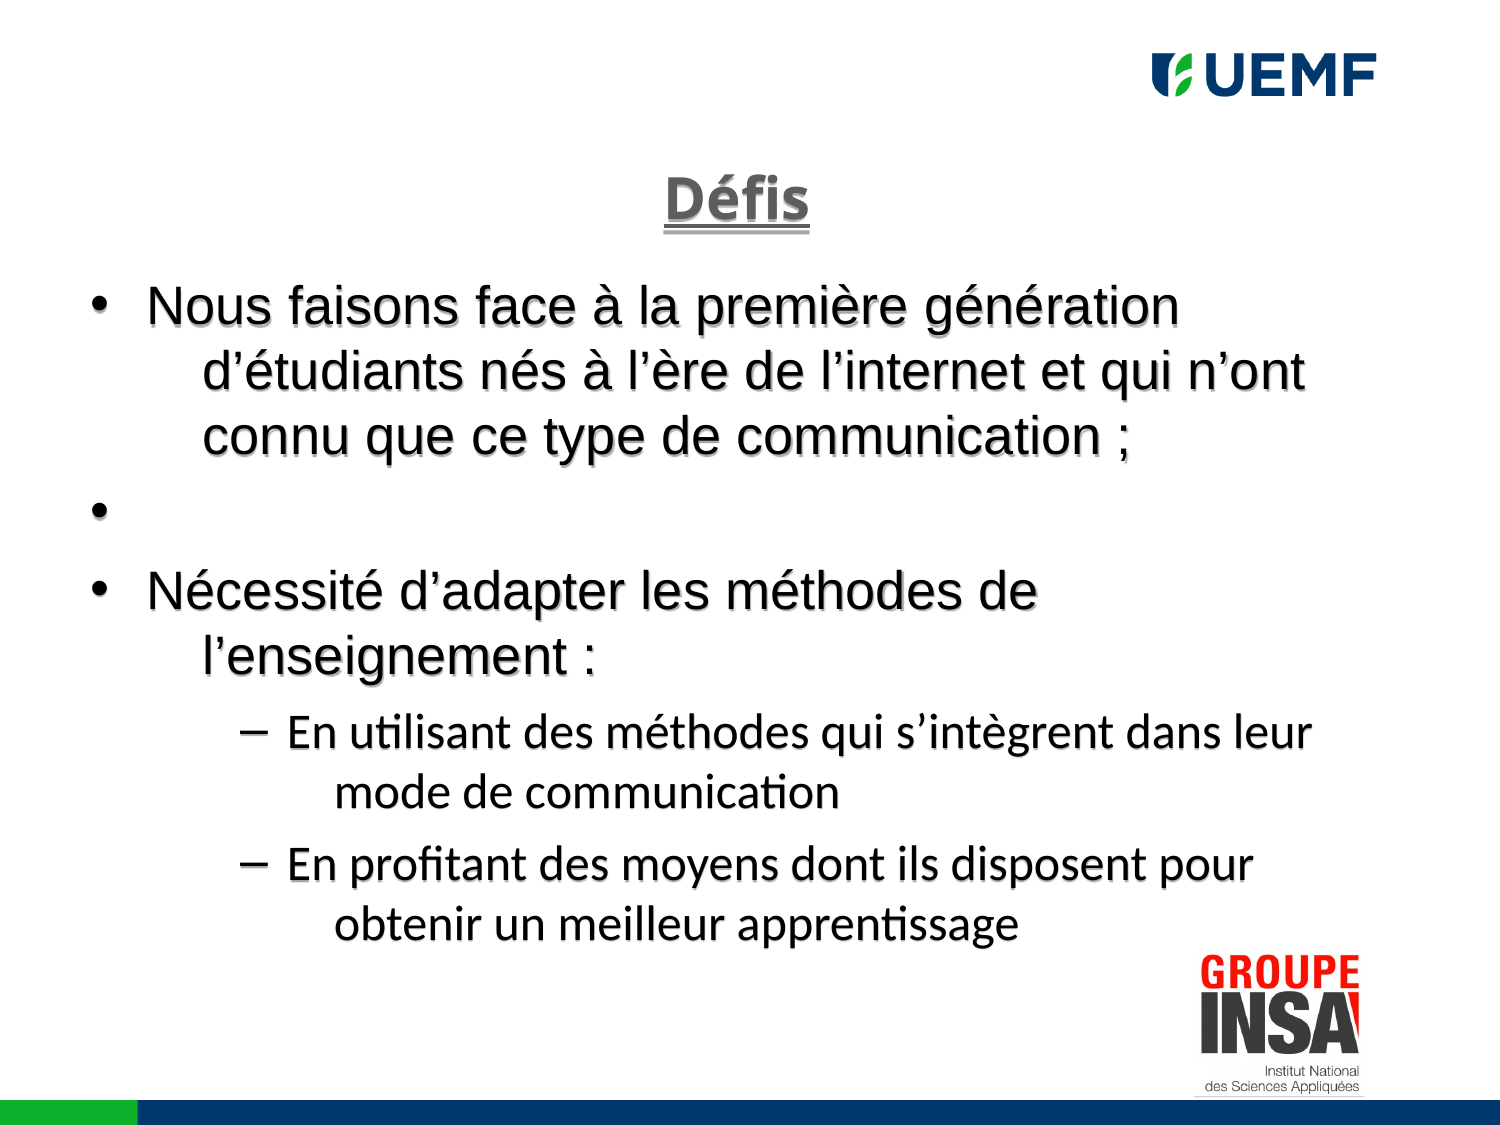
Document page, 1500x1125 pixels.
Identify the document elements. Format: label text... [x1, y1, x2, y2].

title Défis [62, 102, 1413, 291]
list Nous faisons face à la première génération d’étudiants nés à l’ère de l’internet et qui n’ont connu que ce type de communication ; Nécessité d’adapter les méthodes de l’enseignement : En utilisant des méthodes qui s’intègrent dans leur mode de communication En profitant des moyens dont ils disposent pour obtenir un meilleur apprentissage [75, 262, 1426, 1005]
